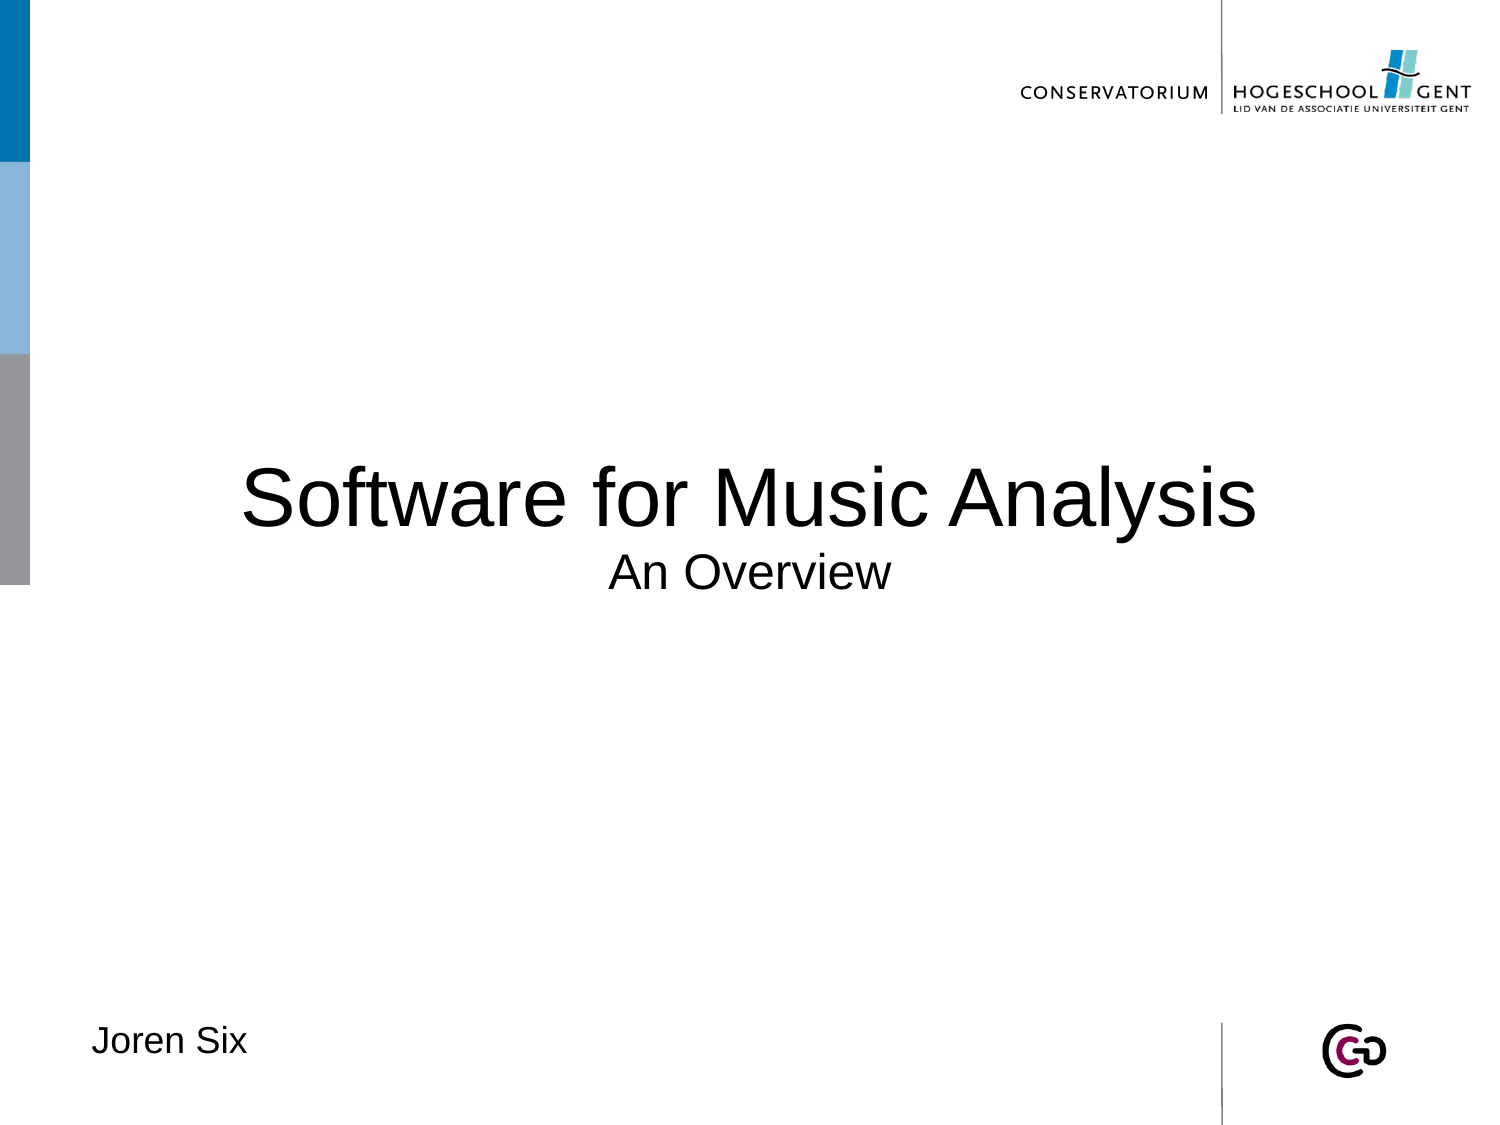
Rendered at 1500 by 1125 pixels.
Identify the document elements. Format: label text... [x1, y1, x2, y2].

picture [1298, 1011, 1410, 1090]
picture [0, 162, 30, 585]
text_box Joren Six [76, 1012, 263, 1070]
subtitle Software for Music Analysis An Overview [75, 44, 1425, 1006]
picture [1425, 50, 1471, 112]
